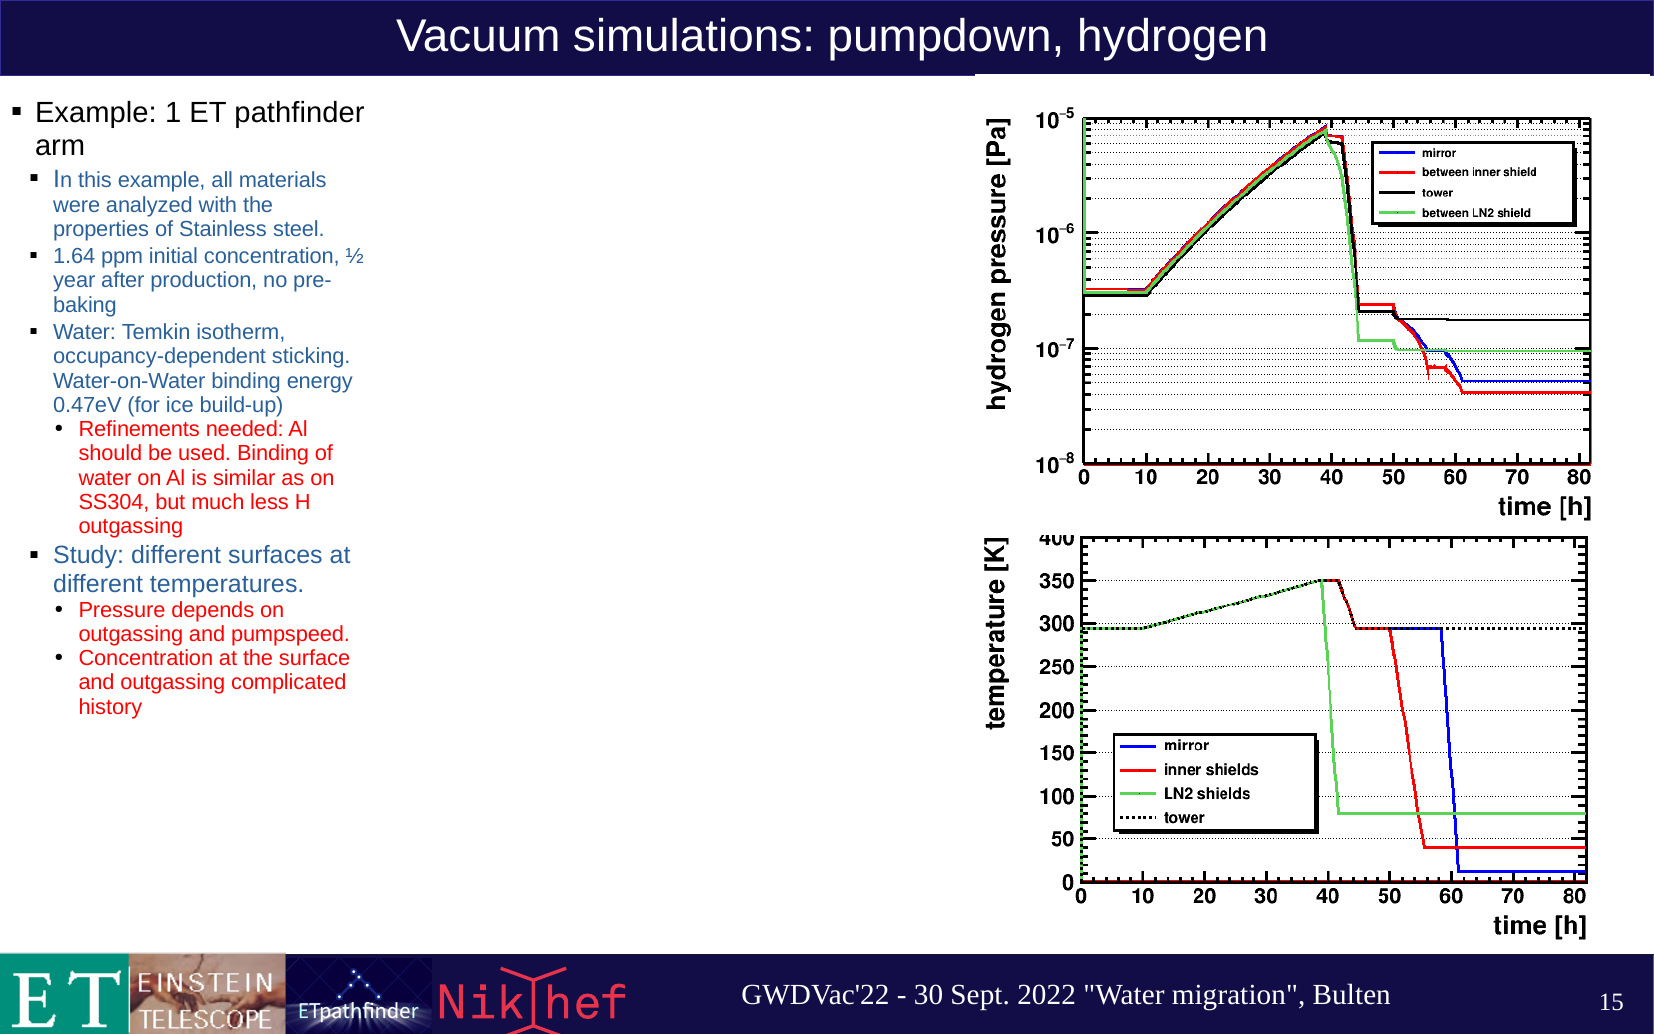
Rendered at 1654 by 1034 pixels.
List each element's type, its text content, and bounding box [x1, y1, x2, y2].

picture [975, 74, 1653, 951]
title Vacuum simulations: pumpdown, hydrogen [75, 1, 1591, 70]
list Example: 1 ET pathfinder arm In this example, all materials were analyzed with the properties of Stainless steel. 1.64 ppm initial concentration, ½ year after production, no pre-baking Water: Temkin isotherm, occupancy-dependent sticking. Water-on-Water binding energy 0.47eV (for ice build-up) Refinements needed: Al should be used. Binding of water on Al is similar as on SS304, but much less H outgassing Study: different surfaces at different temperatures. Pressure depends on outgassing and pumpspeed. Concentration at the surface and outgassing complicated history [9, 95, 376, 936]
picture [0, 951, 432, 1034]
